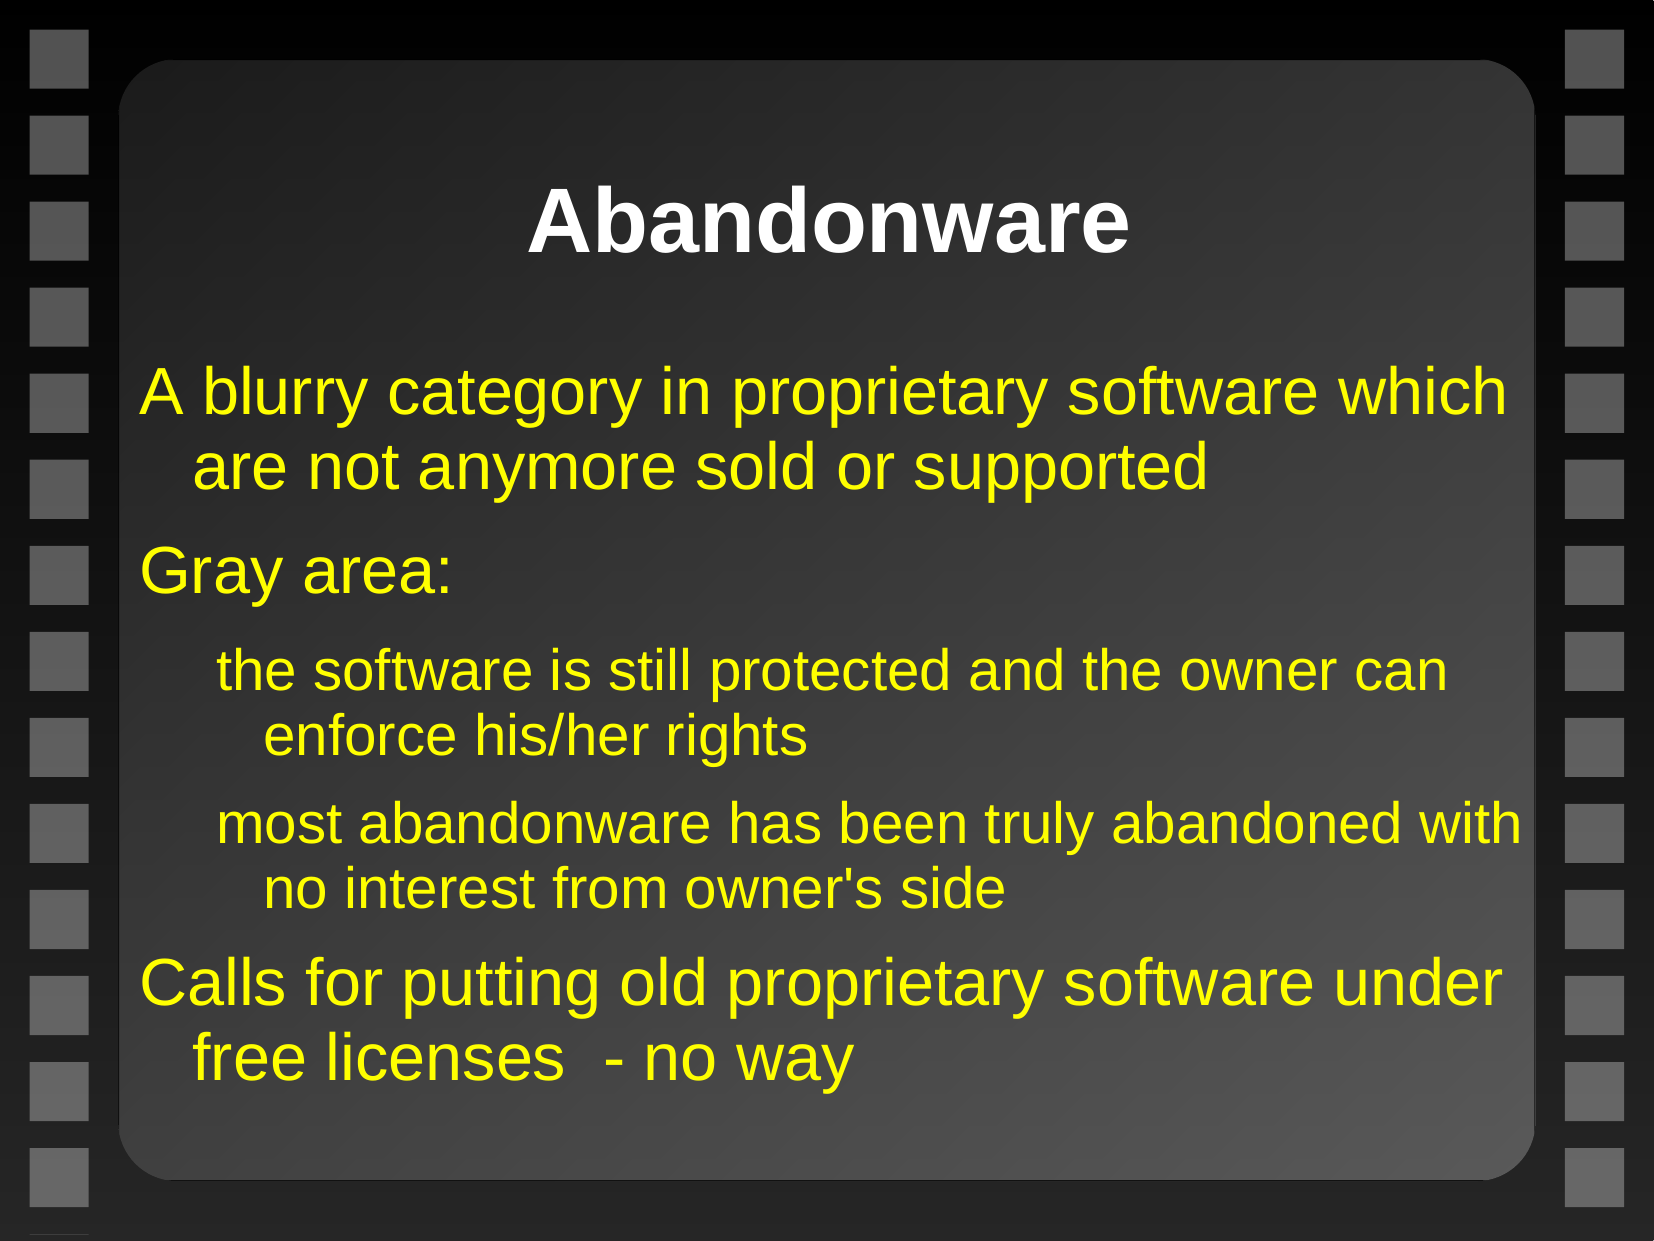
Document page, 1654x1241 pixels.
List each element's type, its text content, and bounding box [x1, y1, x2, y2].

title Abandonware [123, 117, 1536, 325]
list A blurry category in proprietary software which are not anymore sold or supported Gray area: the software is still protected and the owner can enforce his/her rights most abandonware has been truly abandoned with no interest from owner's side Calls for putting old proprietary software under free licenses - no way [121, 354, 1534, 1127]
